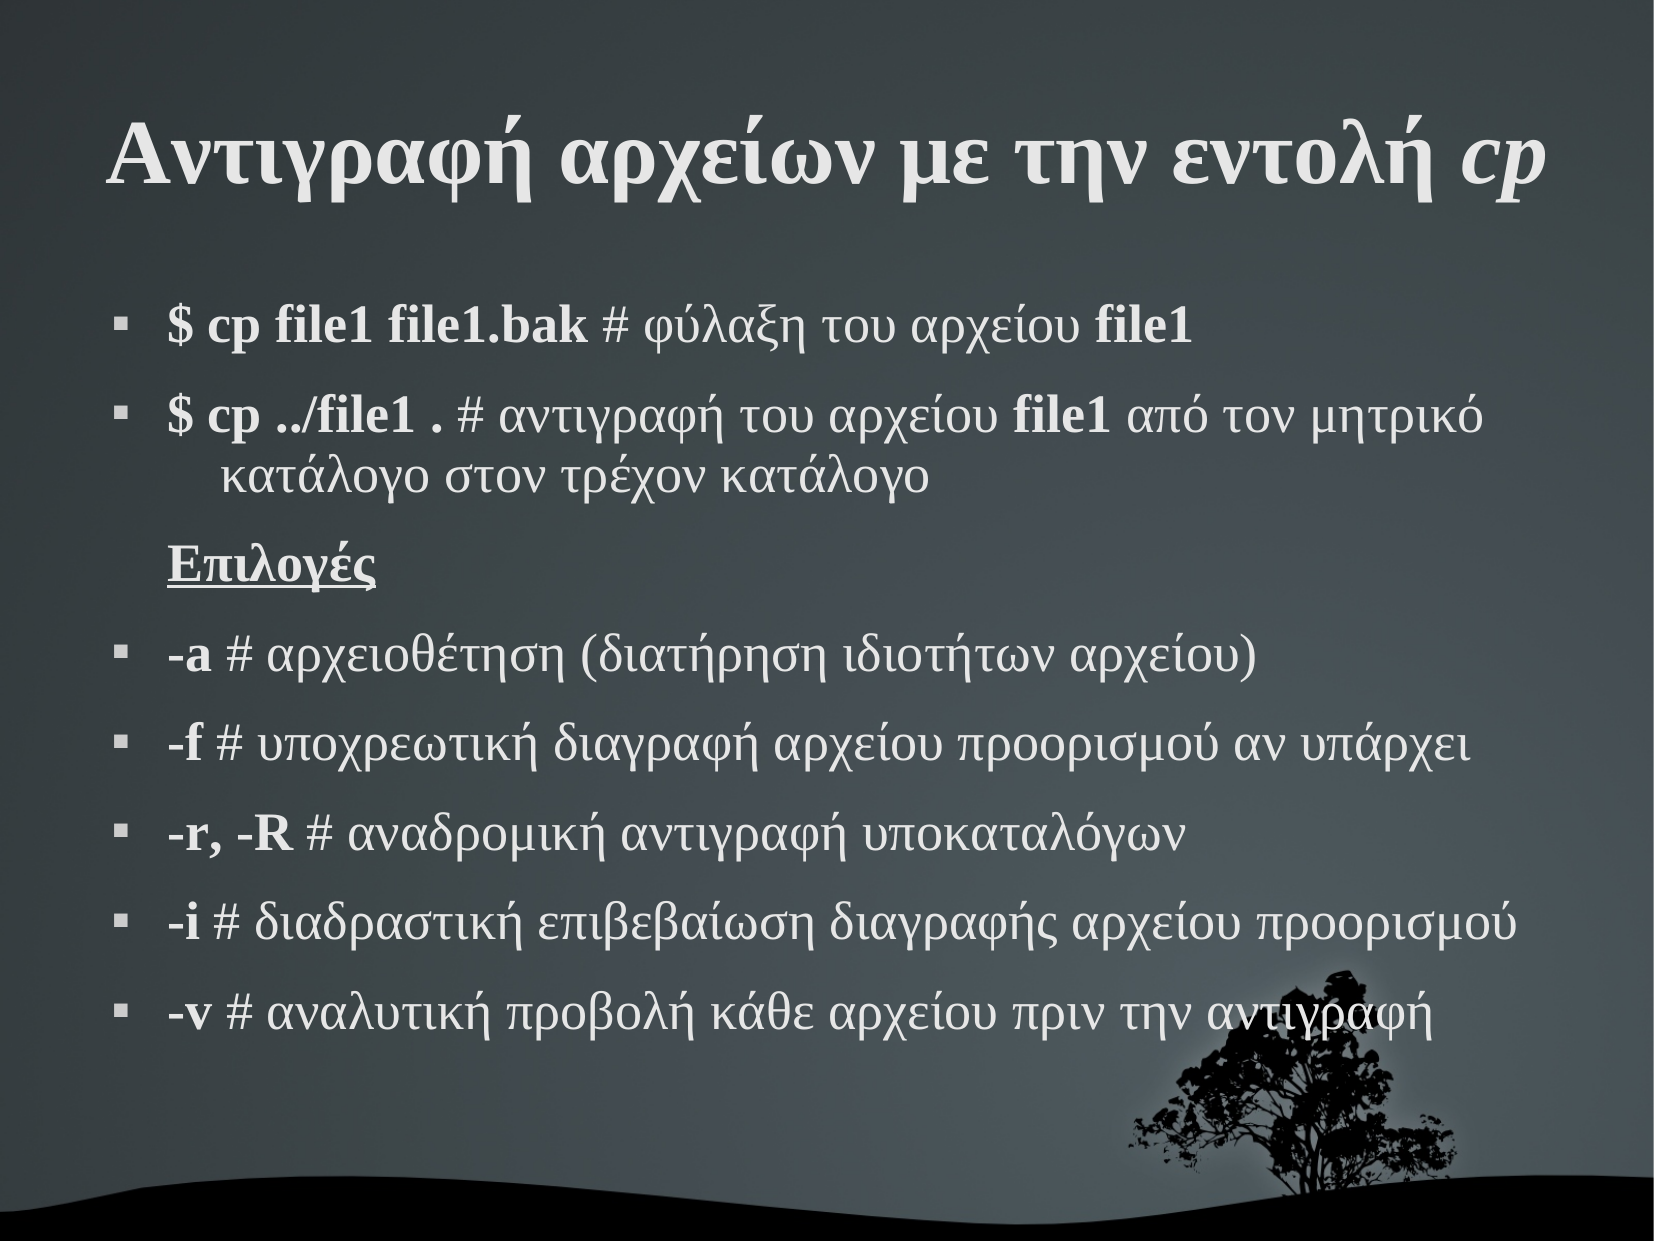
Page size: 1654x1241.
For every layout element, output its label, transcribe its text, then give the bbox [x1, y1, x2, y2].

picture [0, 0, 1654, 1241]
title Αντιγραφή αρχείων με την εντολή cp [82, 49, 1571, 257]
list $ cp file1 file1.bak # φύλαξη του αρχείου file1 $ cp ../file1 . # αντιγραφή του αρχείου file1 από τον μητρικό κατάλογο στον τρέχον κατάλογο Επιλογές -a # αρχειοθέτηση (διατήρηση ιδιοτήτων αρχείου) -f # υποχρεωτική διαγραφή αρχείου προορισμού αν υπάρχει -r, -R # αναδρομική αντιγραφή υποκαταλόγων -i # διαδραστική επιβεβαίωση διαγραφής αρχείου προορισμού -v # αναλυτική προβολή κάθε αρχείου πριν την αντιγραφή [78, 294, 1567, 1133]
